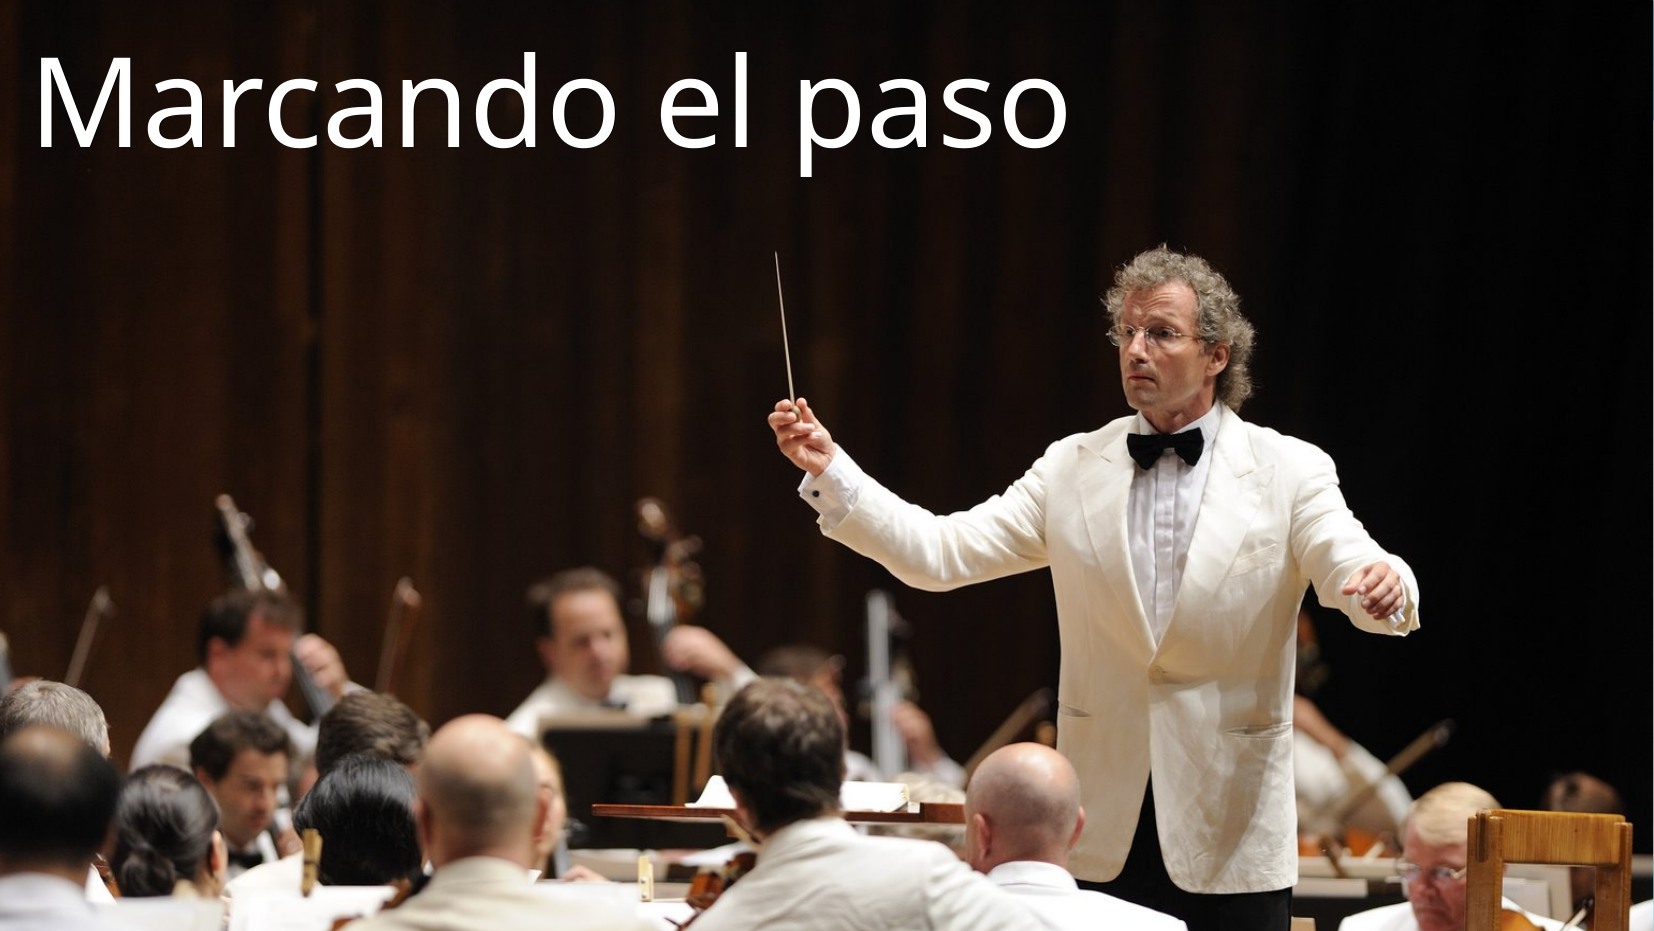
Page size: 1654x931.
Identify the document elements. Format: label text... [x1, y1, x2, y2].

picture [0, 0, 1654, 931]
title Marcando el paso [29, 0, 1654, 286]
